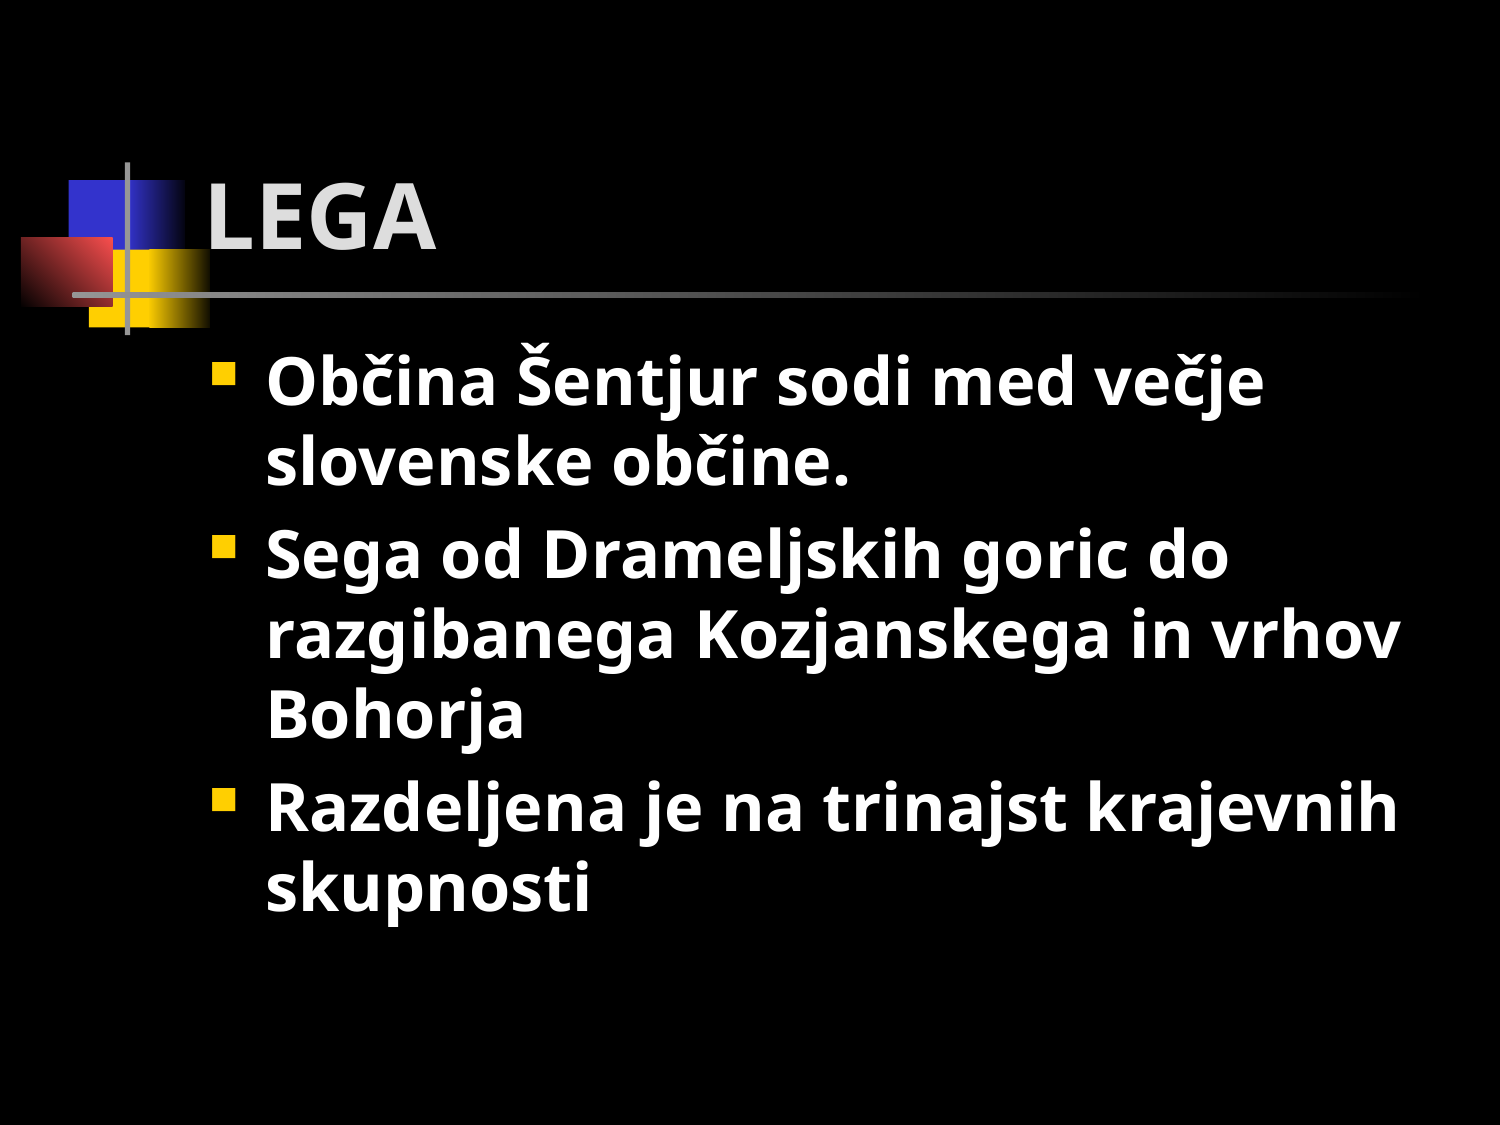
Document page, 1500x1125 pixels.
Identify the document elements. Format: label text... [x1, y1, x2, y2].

title LEGA [188, 35, 1468, 275]
list Občina Šentjur sodi med večje slovenske občine. Sega od Drameljskih goric do razgibanega Kozjanskega in vrhov Bohorja Razdeljena je na trinajst krajevnih skupnosti [193, 331, 1469, 1006]
